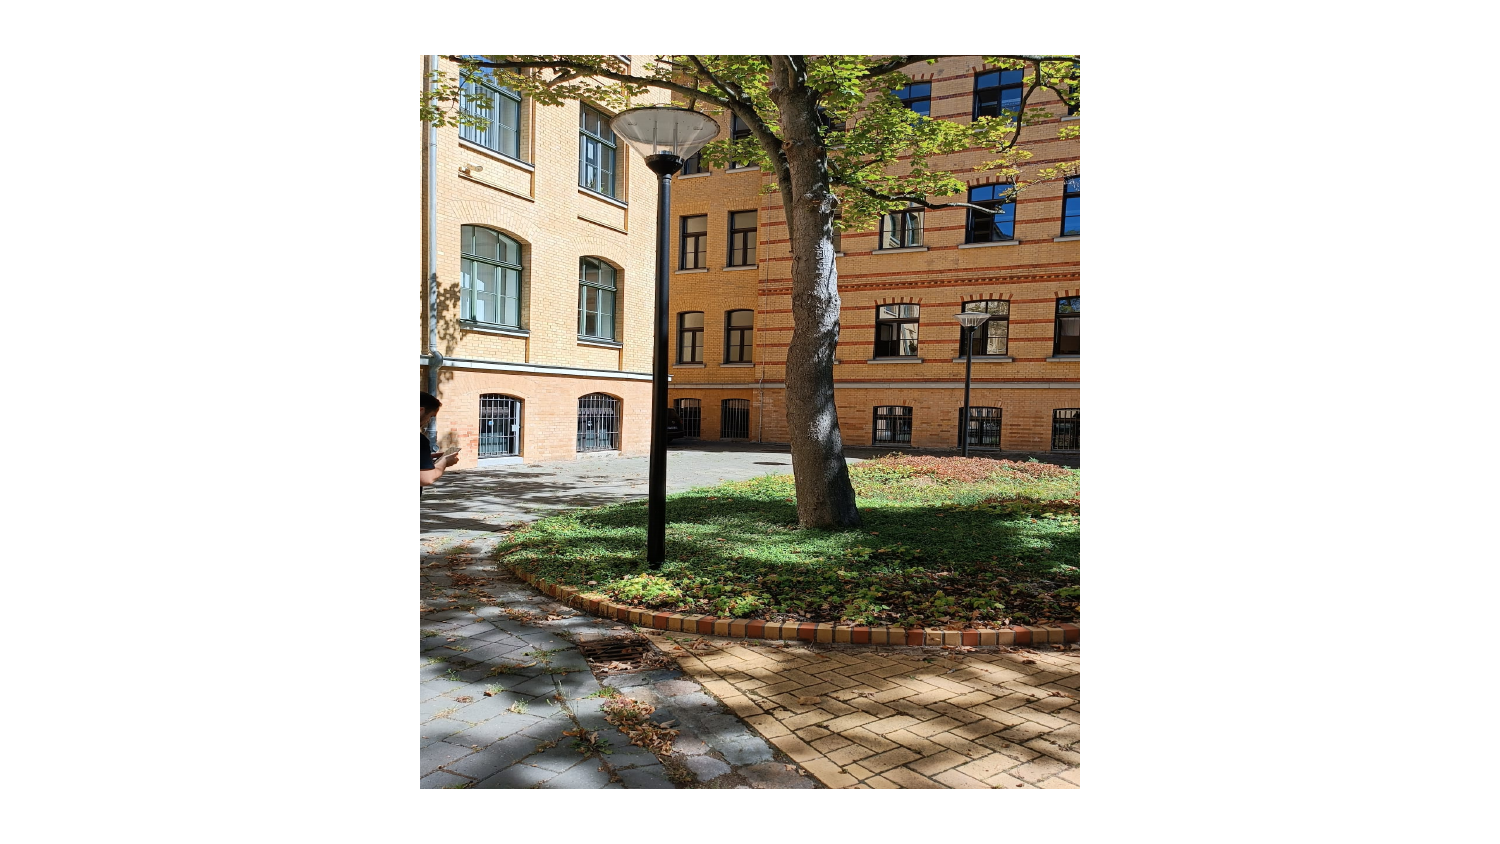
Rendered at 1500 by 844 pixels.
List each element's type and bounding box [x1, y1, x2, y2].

picture [420, 55, 1080, 789]
